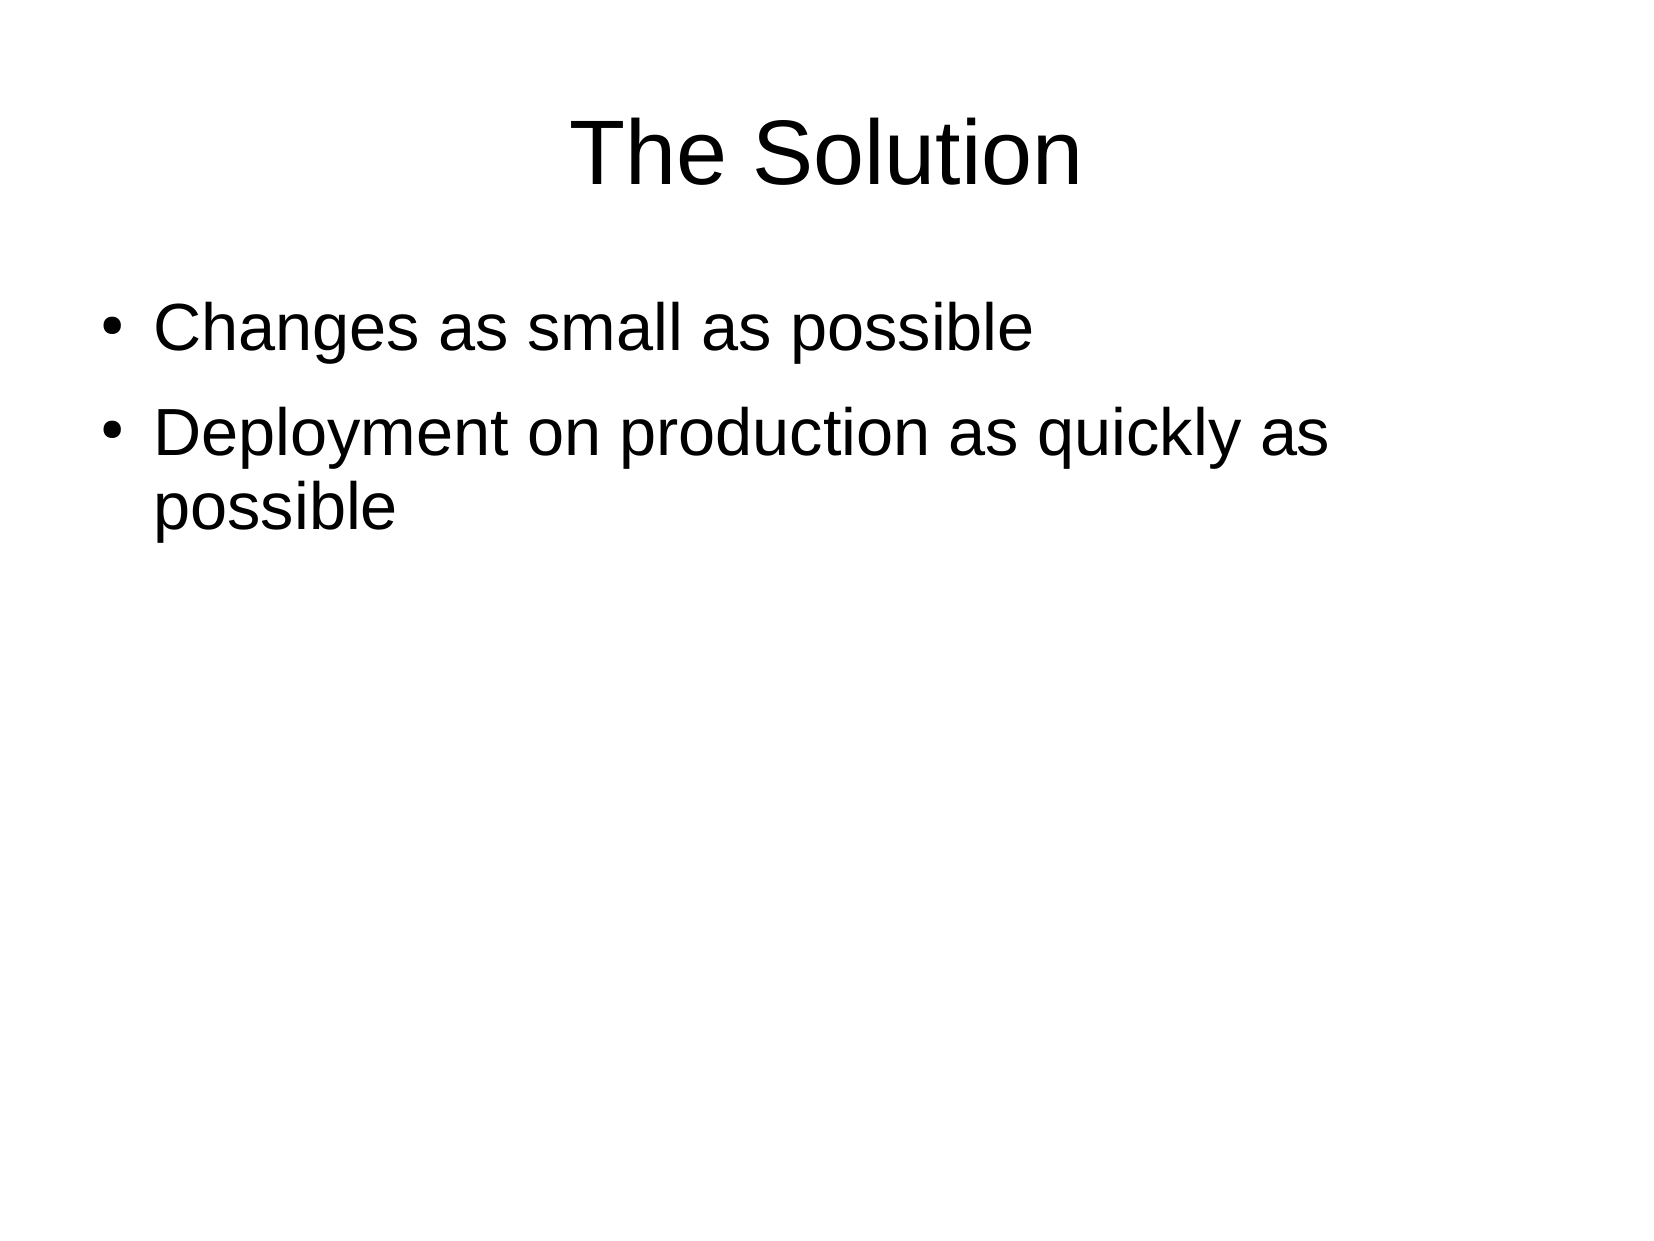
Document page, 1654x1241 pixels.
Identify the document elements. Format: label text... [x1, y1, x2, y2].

list Changes as small as possible Deployment on production as quickly as possible [82, 290, 1571, 1109]
title The Solution [82, 49, 1571, 257]
